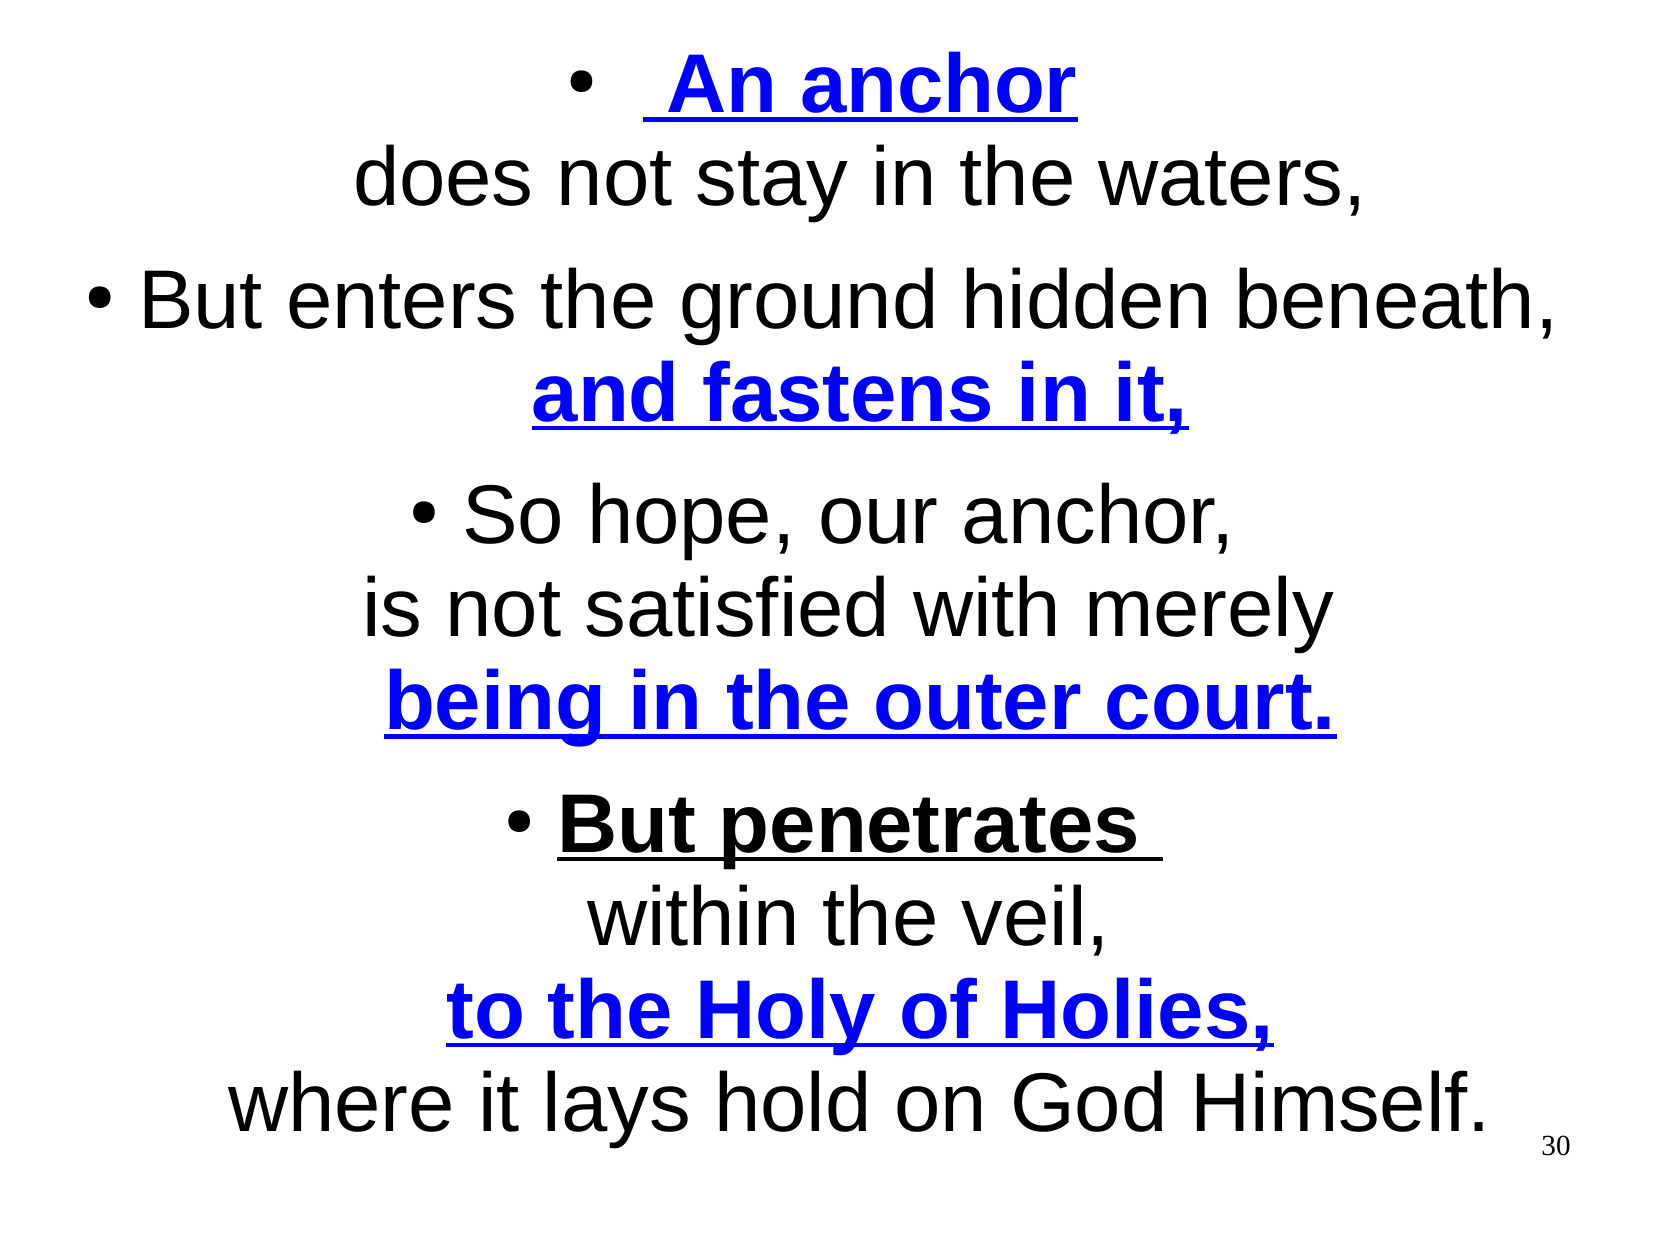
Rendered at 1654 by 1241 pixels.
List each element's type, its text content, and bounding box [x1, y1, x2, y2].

list An anchor does not stay in the waters, But enters the ground hidden beneath, and fastens in it, So hope, our anchor, is not satisfied with merely being in the outer court. But penetrates within the veil, to the Holy of Holies, where it lays hold on God Himself. [37, 37, 1613, 1238]
